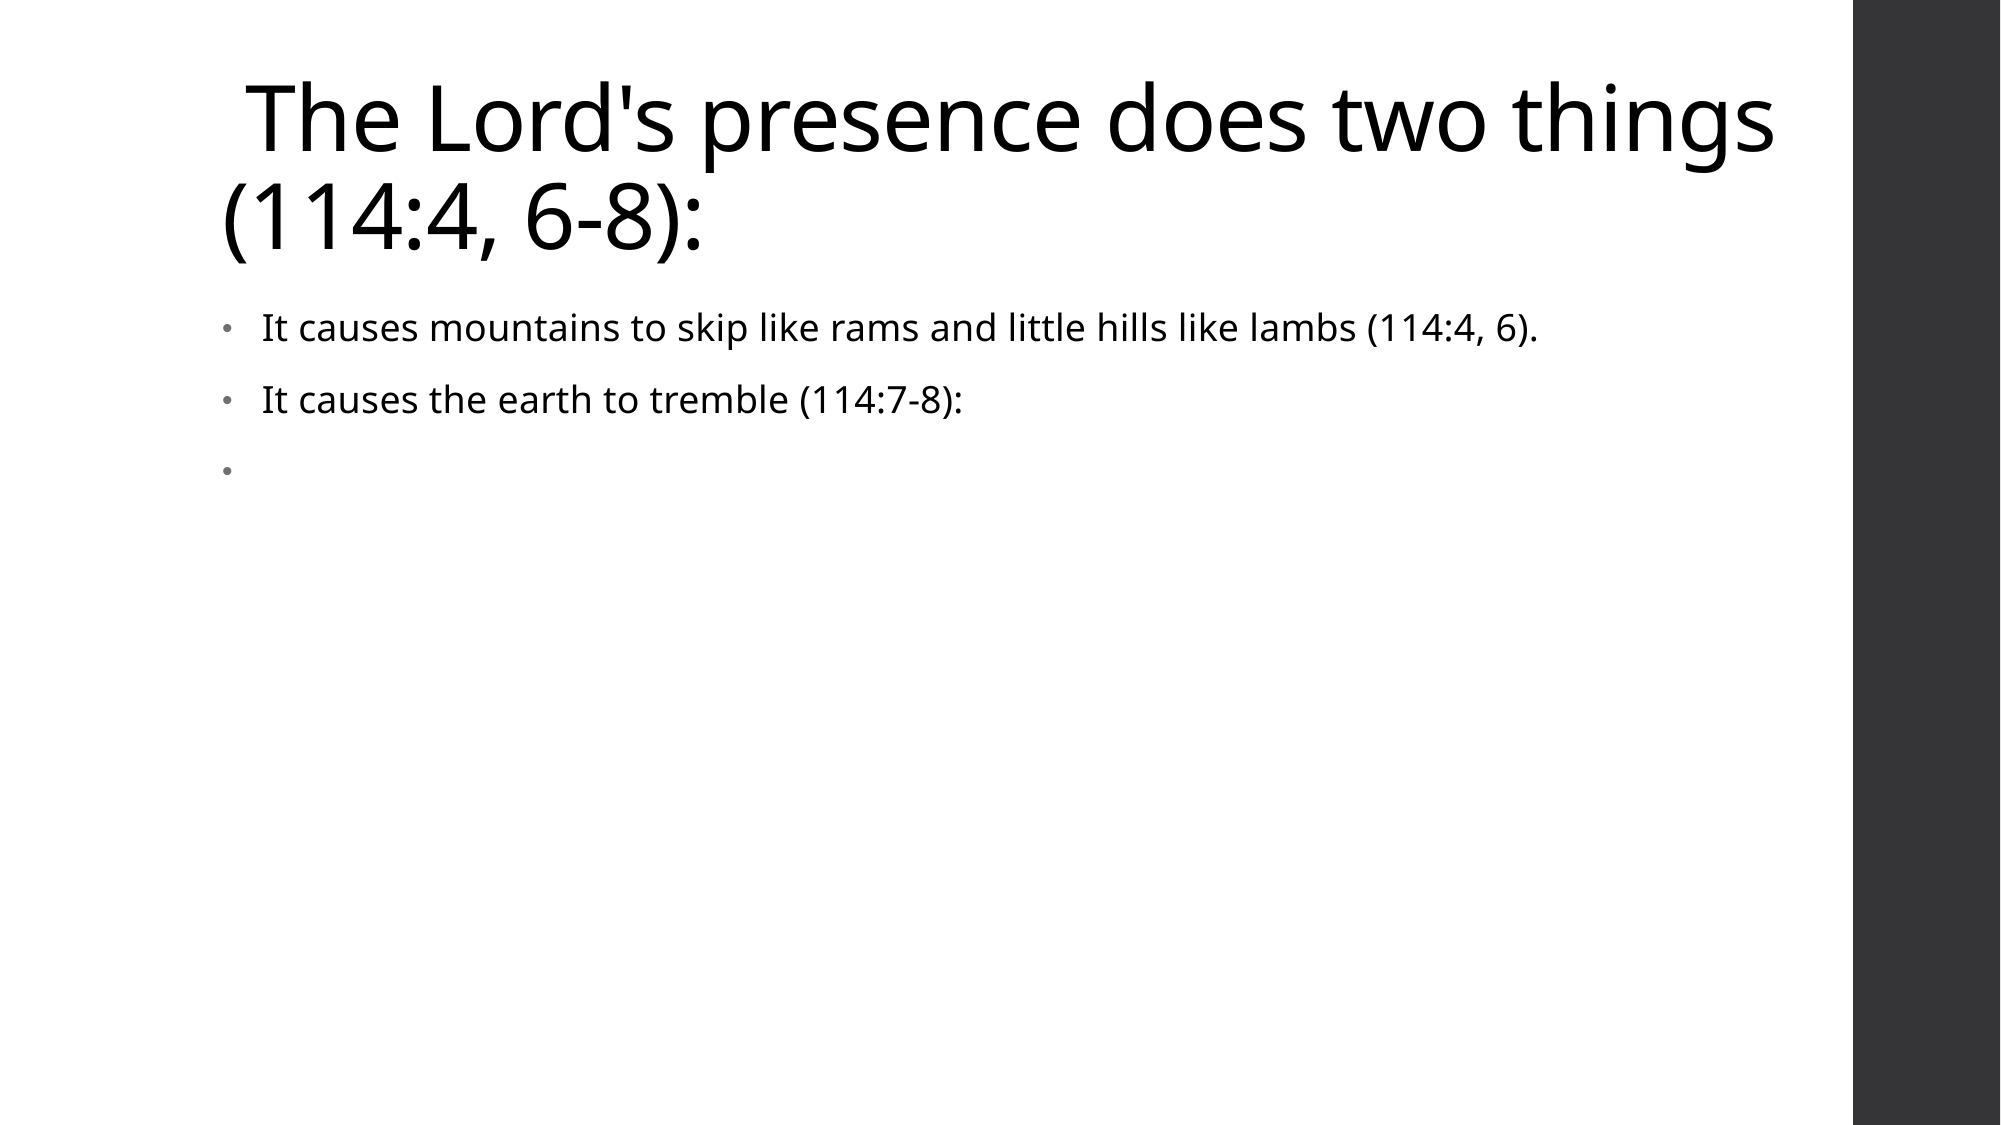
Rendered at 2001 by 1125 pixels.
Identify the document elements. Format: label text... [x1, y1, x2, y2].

title The Lord's presence does two things (114:4, 6-8): [206, 60, 1797, 278]
list It causes mountains to skip like rams and little hills like lambs (114:4, 6). It causes the earth to tremble (114:7-8): [206, 299, 1617, 1014]
